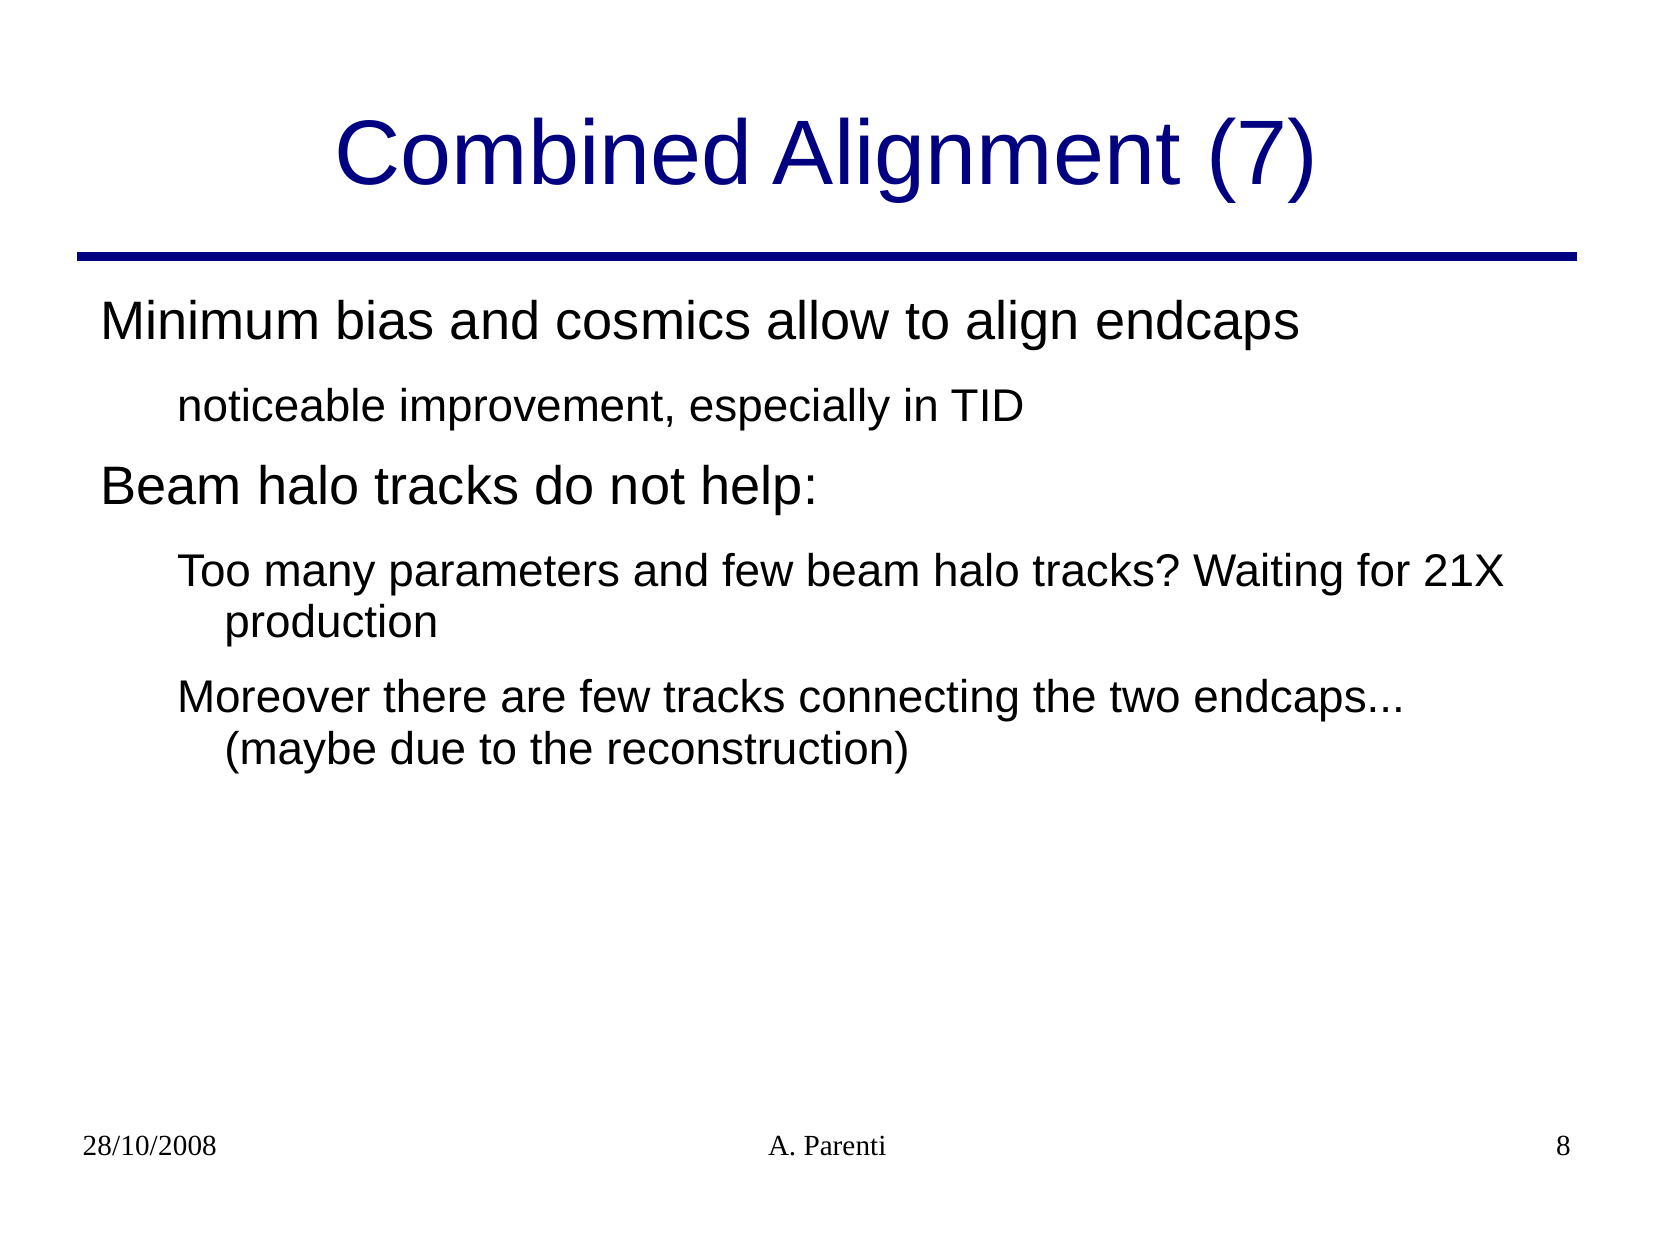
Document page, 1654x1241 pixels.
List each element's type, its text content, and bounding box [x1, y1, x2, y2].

title Combined Alignment (7) [82, 56, 1571, 250]
list Minimum bias and cosmics allow to align endcaps noticeable improvement, especially in TID Beam halo tracks do not help: Too many parameters and few beam halo tracks? Waiting for 21X production Moreover there are few tracks connecting the two endcaps... (maybe due to the reconstruction) [82, 290, 1571, 1094]
